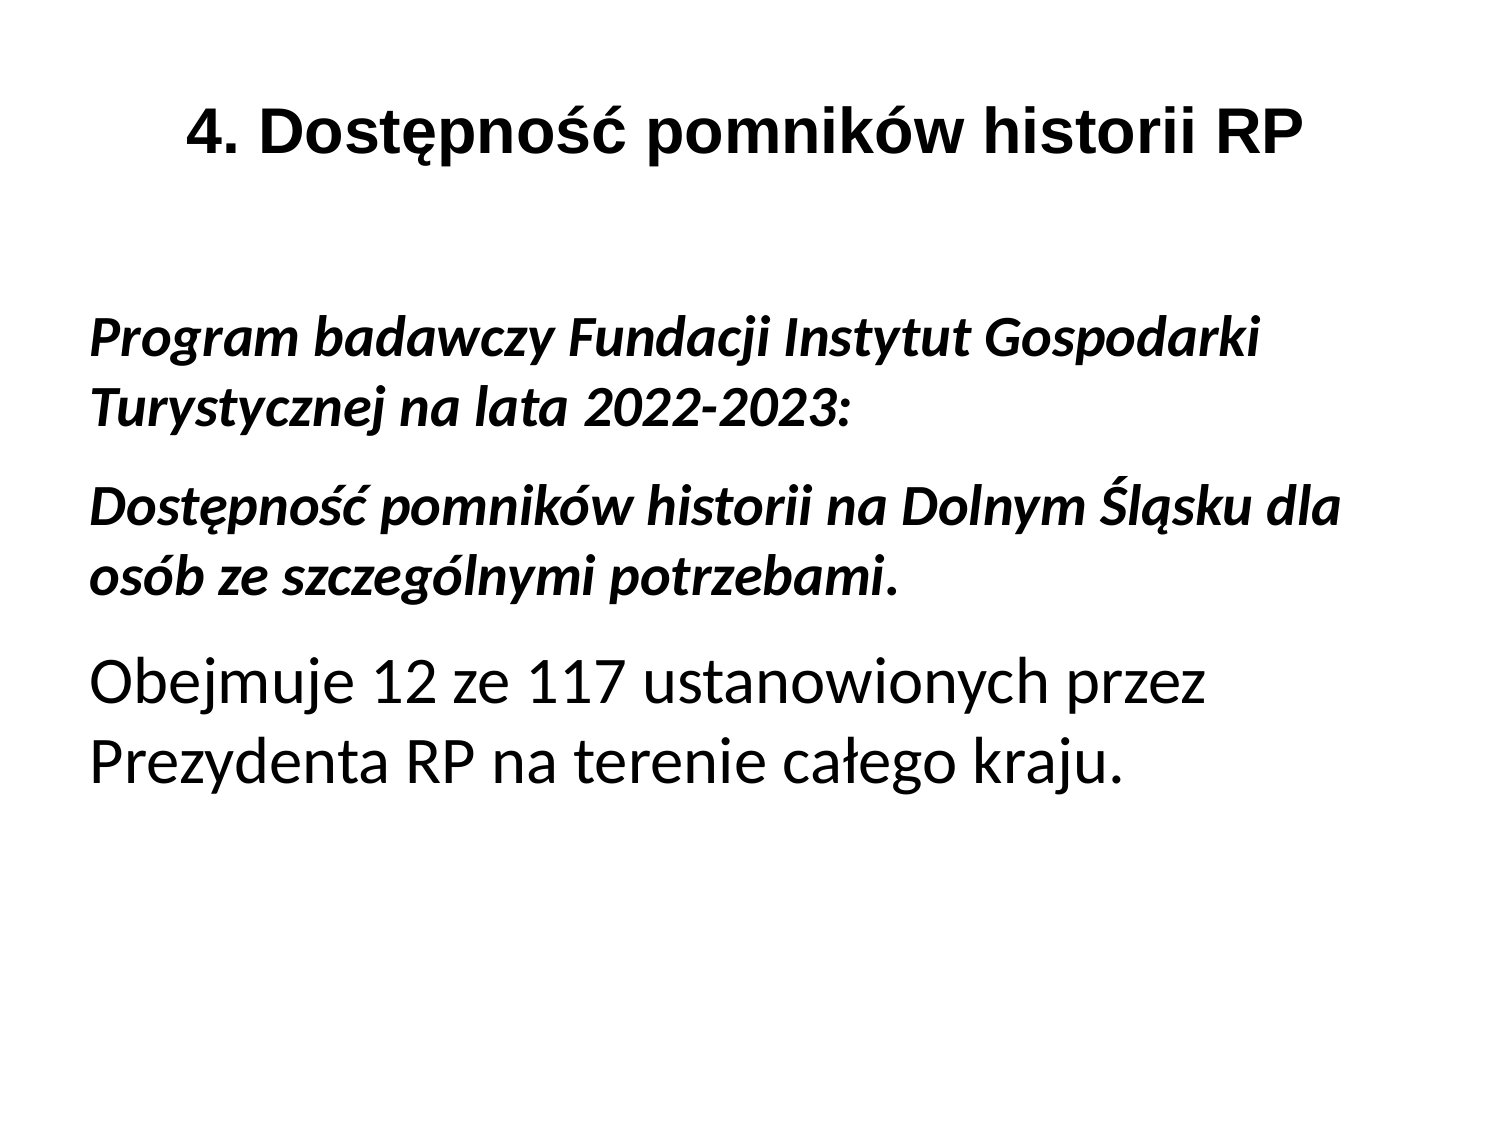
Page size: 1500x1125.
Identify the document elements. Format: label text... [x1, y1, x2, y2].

list Program badawczy Fundacji Instytut Gospodarki Turystycznej na lata 2022-2023: Dostępność pomników historii na Dolnym Śląsku dla osób ze szczególnymi potrzebami. Obejmuje 12 ze 117 ustanowionych przez Prezydenta RP na terenie całego kraju. [75, 290, 1425, 965]
title 4. Dostępność pomników historii RP [70, 81, 1421, 119]
